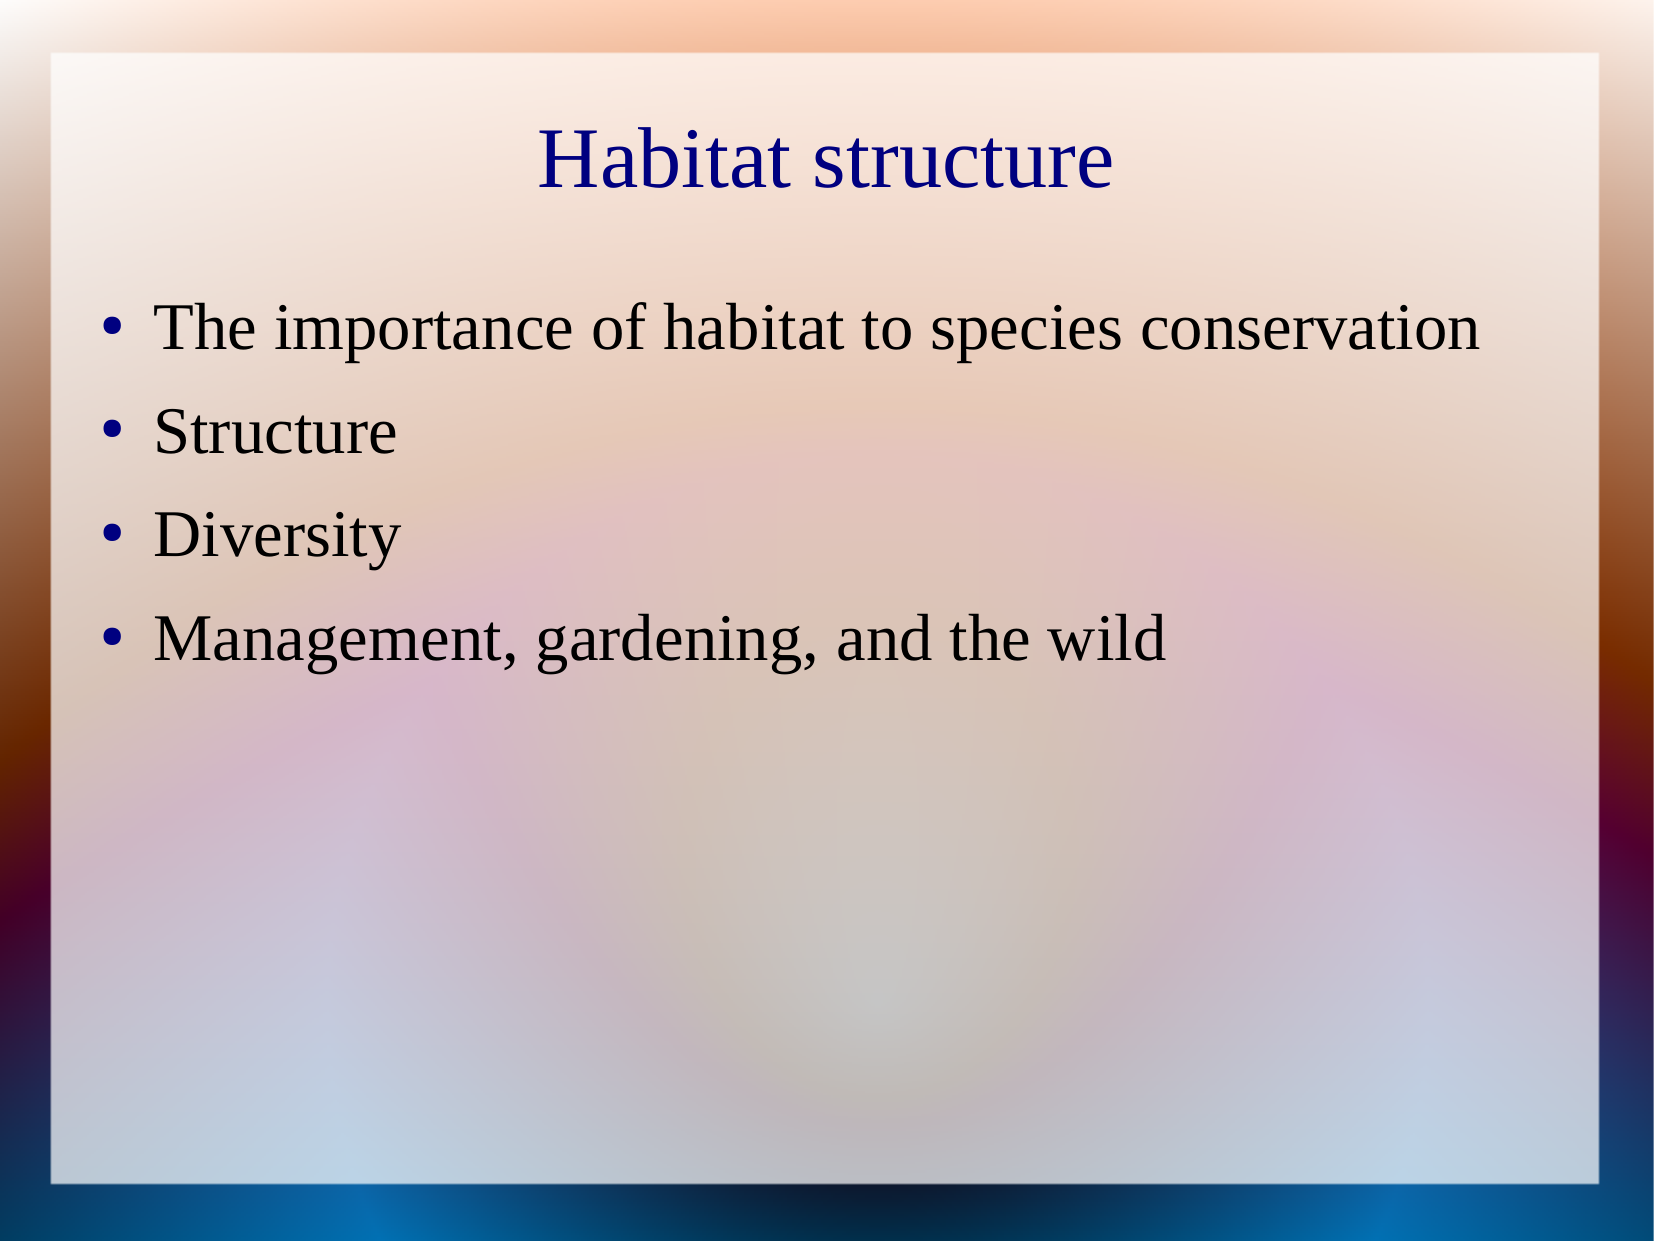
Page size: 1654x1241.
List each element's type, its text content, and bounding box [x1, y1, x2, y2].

picture [0, 0, 1654, 1241]
title Habitat structure [82, 55, 1571, 263]
list The importance of habitat to species conservation Structure Diversity Management, gardening, and the wild [82, 290, 1571, 1109]
